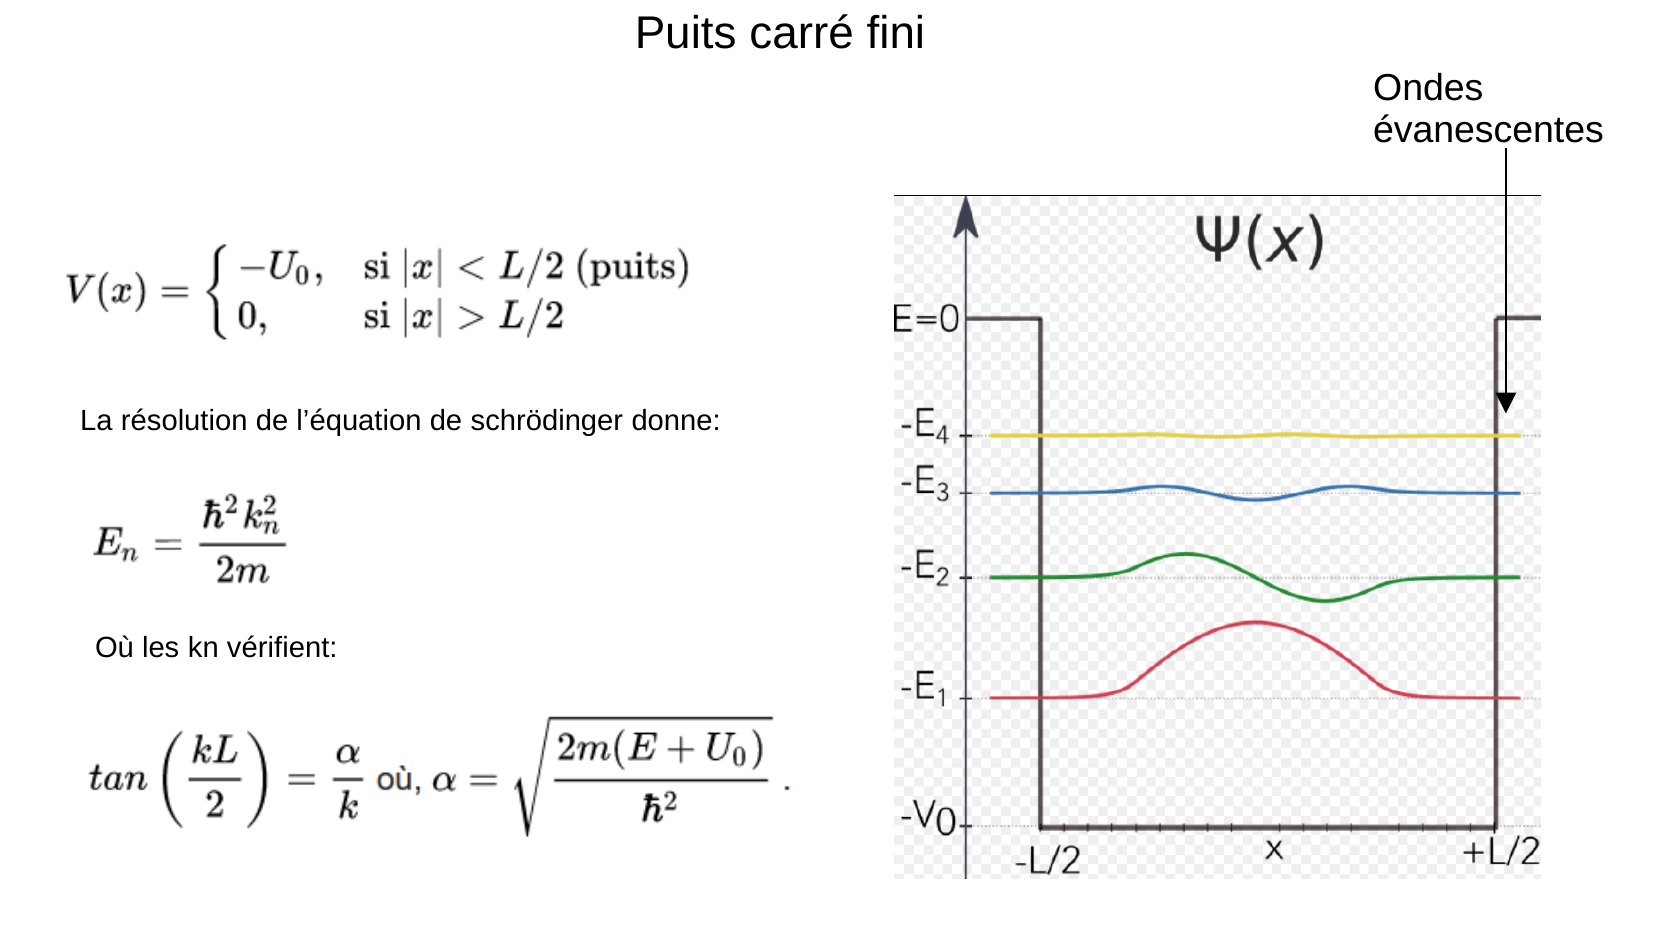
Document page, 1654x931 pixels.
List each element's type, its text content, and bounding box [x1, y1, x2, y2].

picture [894, 195, 1541, 879]
picture [53, 219, 721, 357]
text_box La résolution de l’équation de schrödinger donne: [65, 386, 889, 452]
picture [80, 482, 292, 592]
text_box Où les kn vérifient: [79, 612, 577, 679]
text_box Puits carré fini [620, 0, 1270, 89]
text_box Ondes évanescentes [1358, 59, 1625, 178]
picture [65, 707, 806, 863]
